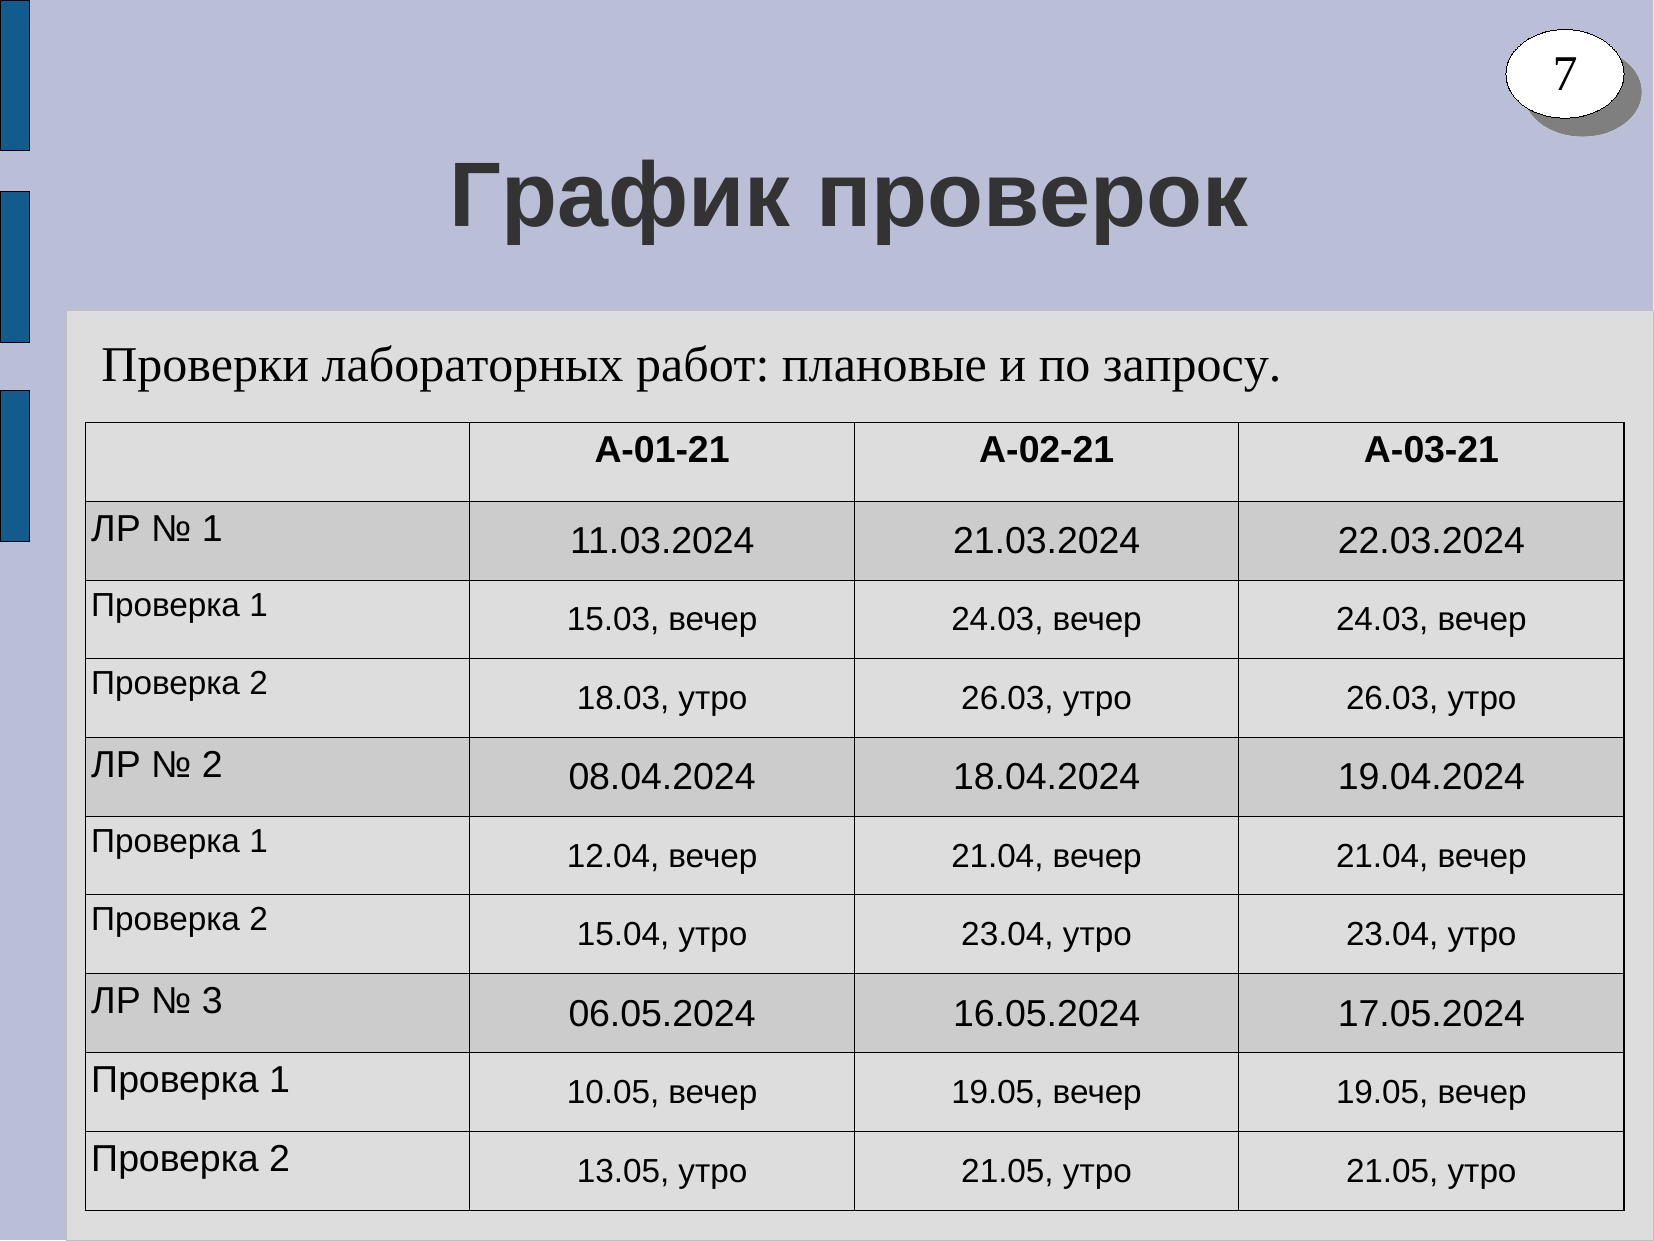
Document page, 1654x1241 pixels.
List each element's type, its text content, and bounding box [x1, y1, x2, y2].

table_header [86, 423, 469, 501]
table_cell 21.04, вечер [855, 817, 1238, 894]
table_cell Проверка 1 [86, 1053, 469, 1131]
table_cell 06.05.2024 [470, 974, 854, 1052]
table_cell 13.05, утро [470, 1132, 854, 1210]
table_cell ЛР № 3 [86, 974, 469, 1052]
table_cell 23.04, утро [855, 895, 1238, 973]
table_cell 16.05.2024 [855, 974, 1238, 1052]
table_cell 18.04.2024 [855, 738, 1238, 816]
table_cell 21.04, вечер [1239, 817, 1623, 894]
table_cell Проверка 1 [86, 581, 469, 658]
text_box Проверки лабораторных работ: плановые и по запросу. [101, 336, 1625, 422]
table_header A-02-21 [855, 423, 1238, 501]
table_cell 21.05, утро [1239, 1132, 1623, 1210]
table_cell 10.05, вечер [470, 1053, 854, 1131]
text_box 7 [1505, 29, 1625, 119]
table_cell 17.05.2024 [1239, 974, 1623, 1052]
table_header A-01-21 [470, 423, 854, 501]
table_cell Проверка 2 [86, 895, 469, 973]
table_cell 22.03.2024 [1239, 502, 1623, 580]
table_cell ЛР № 2 [86, 738, 469, 816]
table_cell 26.03, утро [1239, 659, 1623, 737]
table_cell 24.03, вечер [855, 581, 1238, 658]
table_cell 15.03, вечер [470, 581, 854, 658]
table_cell 26.03, утро [855, 659, 1238, 737]
table_cell 18.03, утро [470, 659, 854, 737]
table_cell 08.04.2024 [470, 738, 854, 816]
table_cell 19.04.2024 [1239, 738, 1623, 816]
title График проверок [121, 91, 1534, 299]
table_cell 19.05, вечер [1239, 1053, 1623, 1131]
table_cell 11.03.2024 [470, 502, 854, 580]
table_cell Проверка 1 [86, 817, 469, 894]
table_cell Проверка 2 [86, 659, 469, 737]
table_cell 21.03.2024 [855, 502, 1238, 580]
table_cell 24.03, вечер [1239, 581, 1623, 658]
table_cell Проверка 2 [86, 1132, 469, 1210]
table_cell 23.04, утро [1239, 895, 1623, 973]
table_cell ЛР № 1 [86, 502, 469, 580]
table_cell 12.04, вечер [470, 817, 854, 894]
table_cell 21.05, утро [855, 1132, 1238, 1210]
table_cell 15.04, утро [470, 895, 854, 973]
table_cell 19.05, вечер [855, 1053, 1238, 1131]
table_header A-03-21 [1239, 423, 1623, 501]
